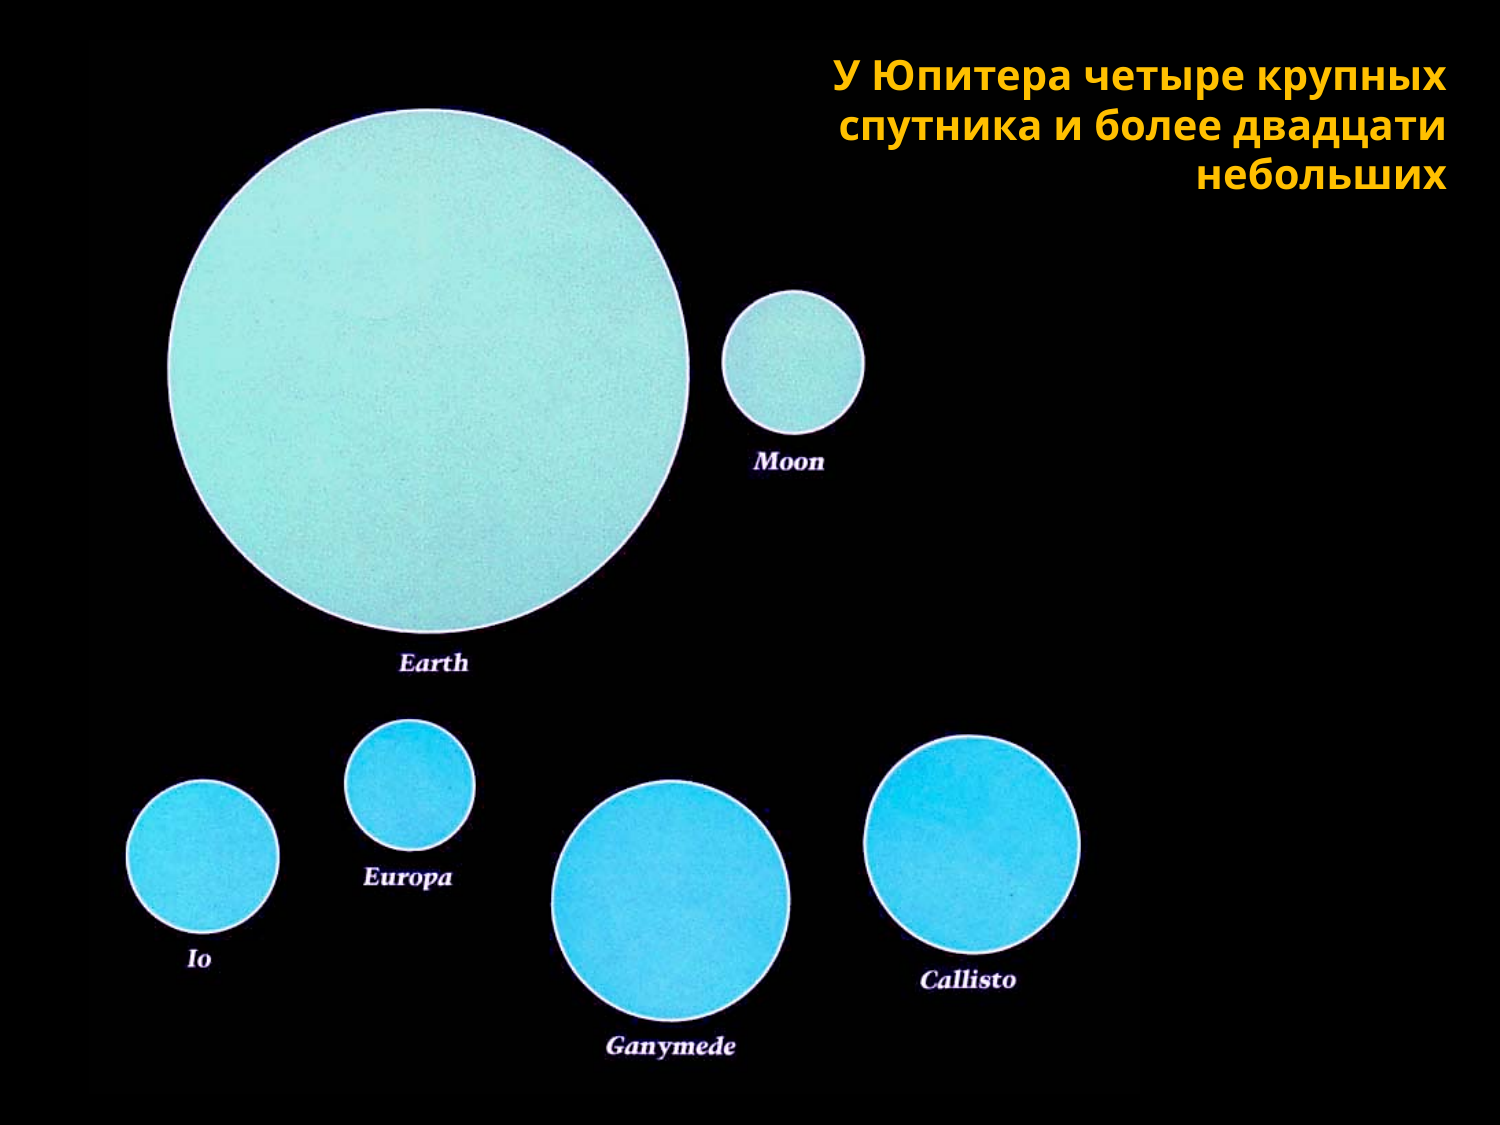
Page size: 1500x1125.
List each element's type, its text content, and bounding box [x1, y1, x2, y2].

text_box У Юпитера четыре крупных спутника и более двадцати небольших [724, 40, 1462, 207]
picture [89, 40, 1140, 1094]
